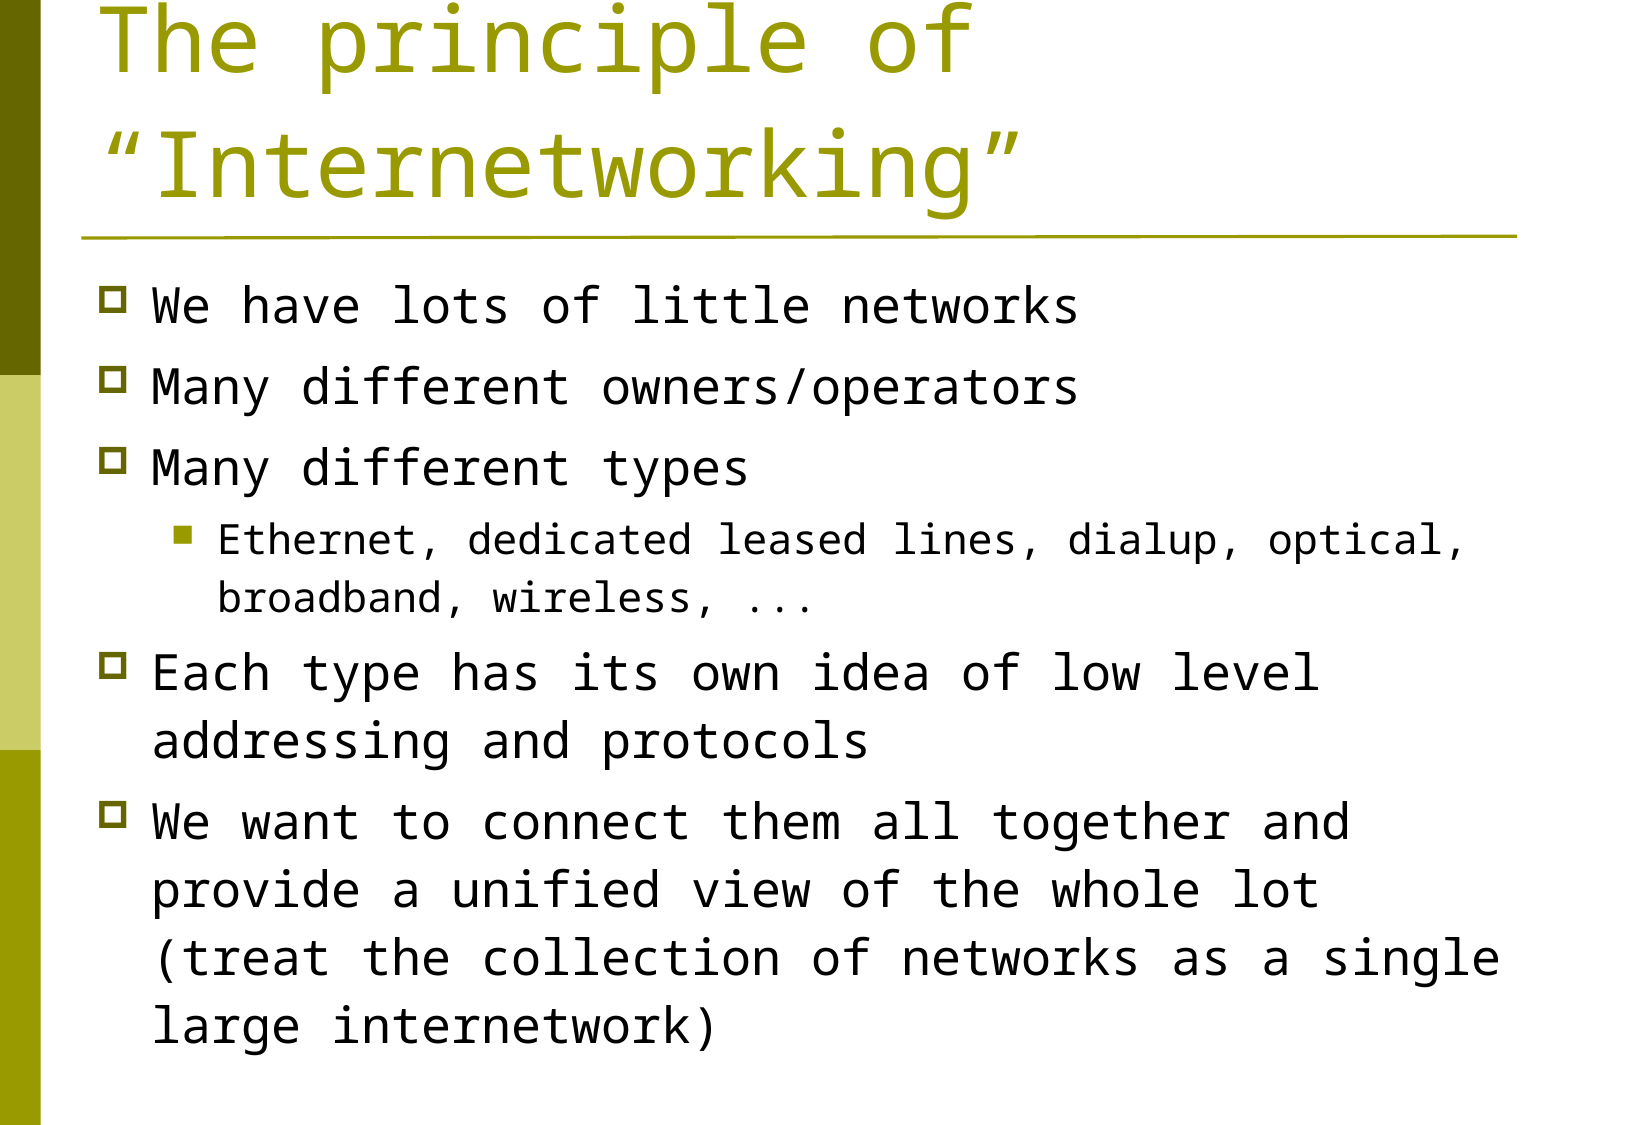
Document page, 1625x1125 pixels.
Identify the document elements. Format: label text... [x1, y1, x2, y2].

list We have lots of little networks Many different owners/operators Many different types Ethernet, dedicated leased lines, dialup, optical, broadband, wireless, ... Each type has its own idea of low level addressing and protocols We want to connect them all together and provide a unified view of the whole lot (treat the collection of networks as a single large internetwork)‏ [81, 262, 1544, 1006]
title The principle of “Internetworking” [81, 3, 1544, 233]
